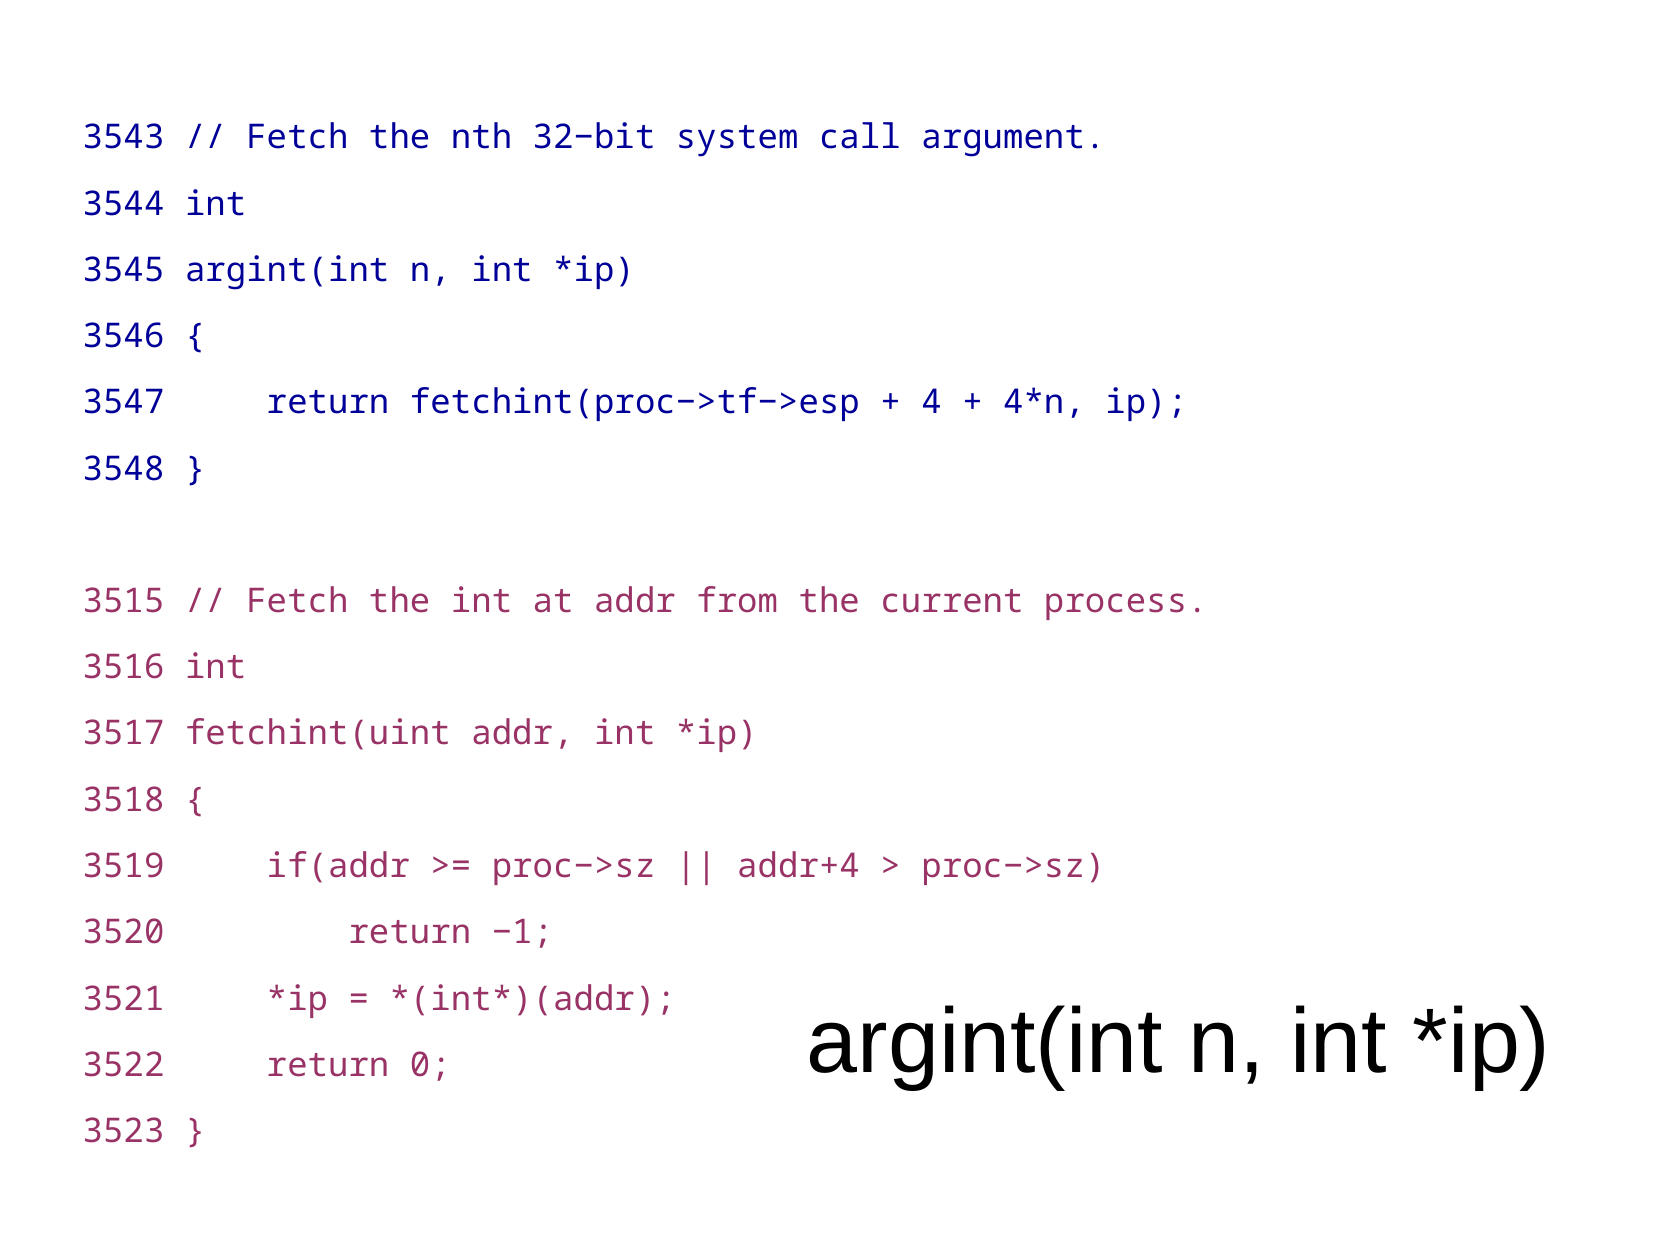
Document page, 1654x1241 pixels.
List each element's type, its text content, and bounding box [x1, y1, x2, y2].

list 3543 // Fetch the nth 32−bit system call argument. 3544 int 3545 argint(int n, int *ip) 3546 { 3547 return fetchint(proc−>tf−>esp + 4 + 4*n, ip); 3548 } 3515 // Fetch the int at addr from the current process. 3516 int 3517 fetchint(uint addr, int *ip) 3518 { 3519 if(addr >= proc−>sz || addr+4 > proc−>sz) 3520 return −1; 3521 *ip = *(int*)(addr); 3522 return 0; 3523 } [82, 112, 1571, 1163]
